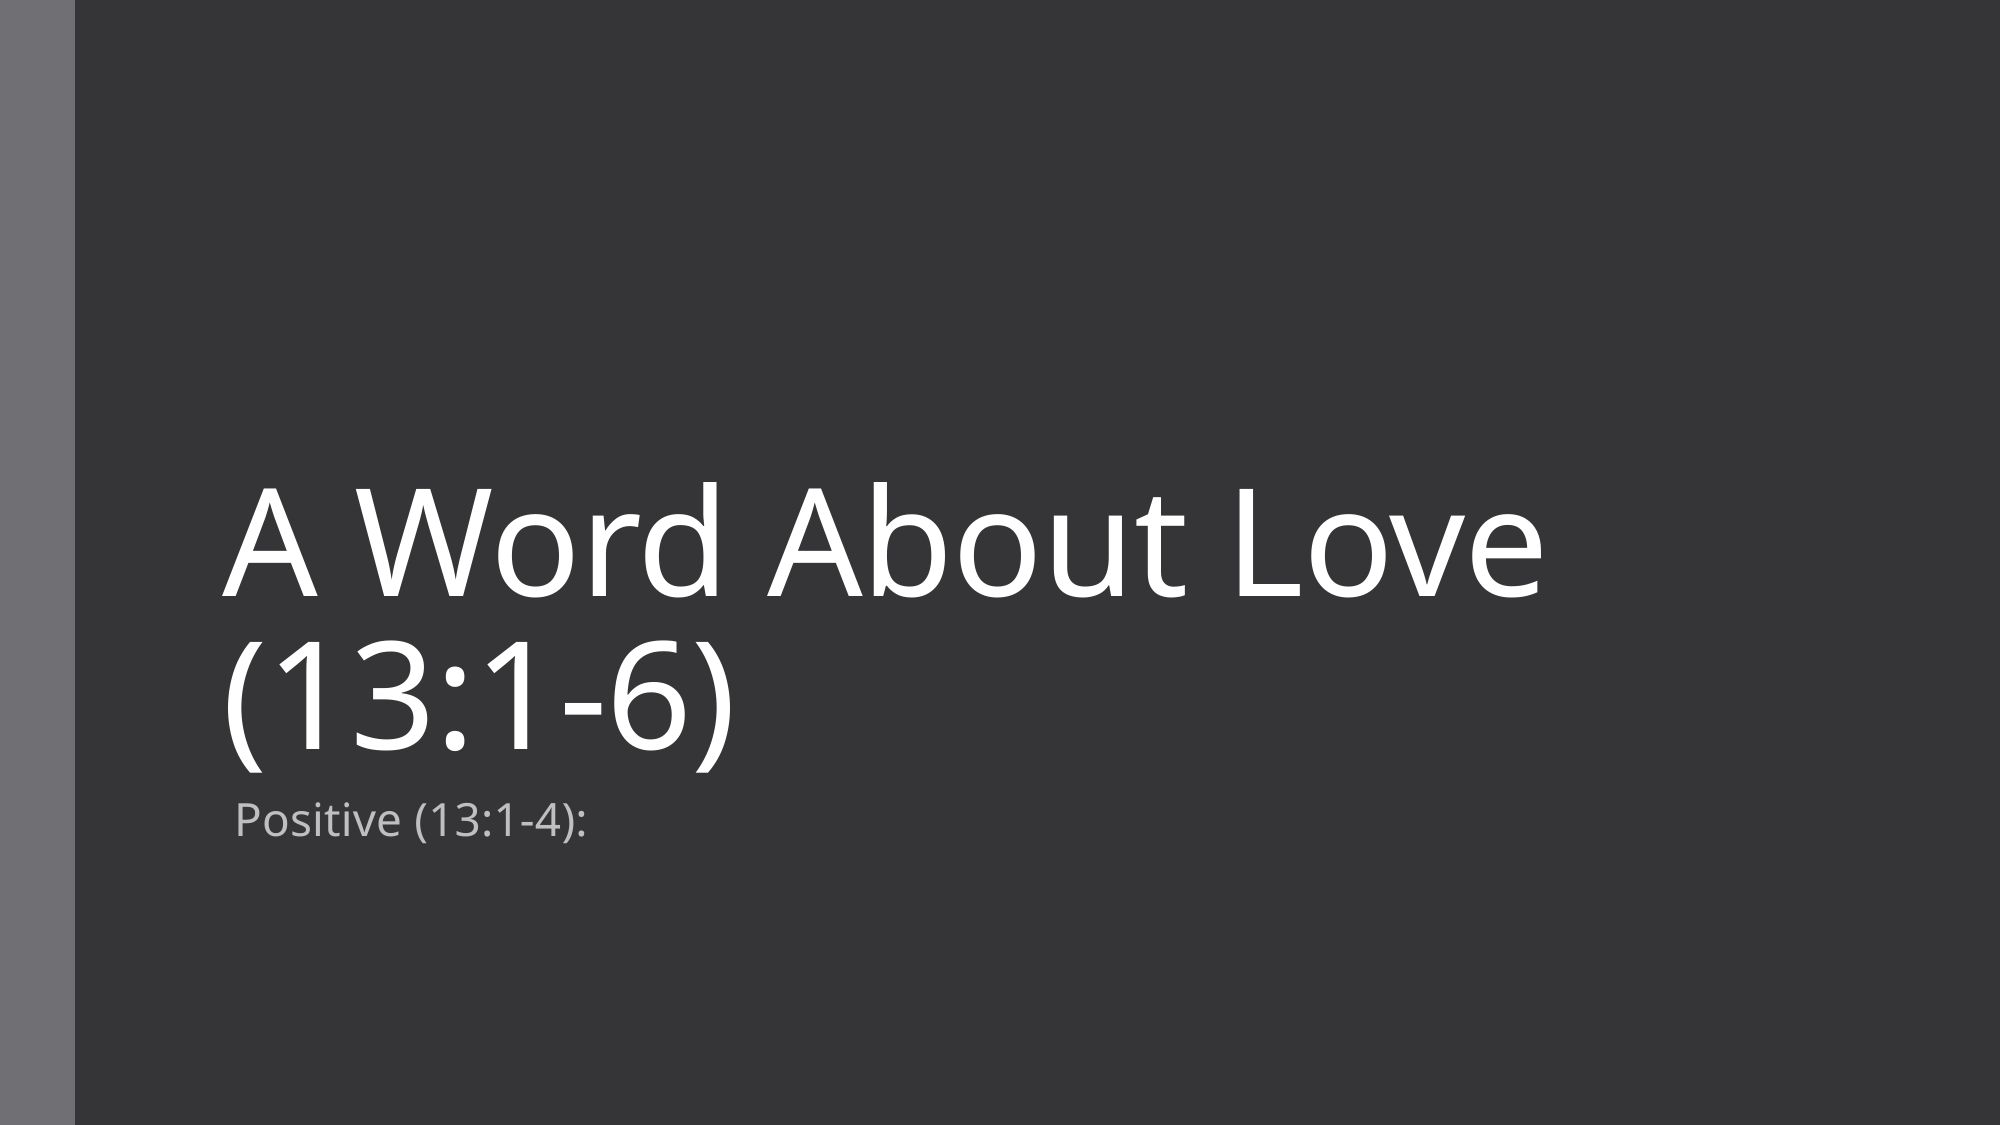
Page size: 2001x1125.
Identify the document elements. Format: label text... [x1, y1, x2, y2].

subtitle Positive (13:1-4): [206, 787, 1752, 1066]
title A Word About Love (13:1-6) [206, 124, 1752, 787]
